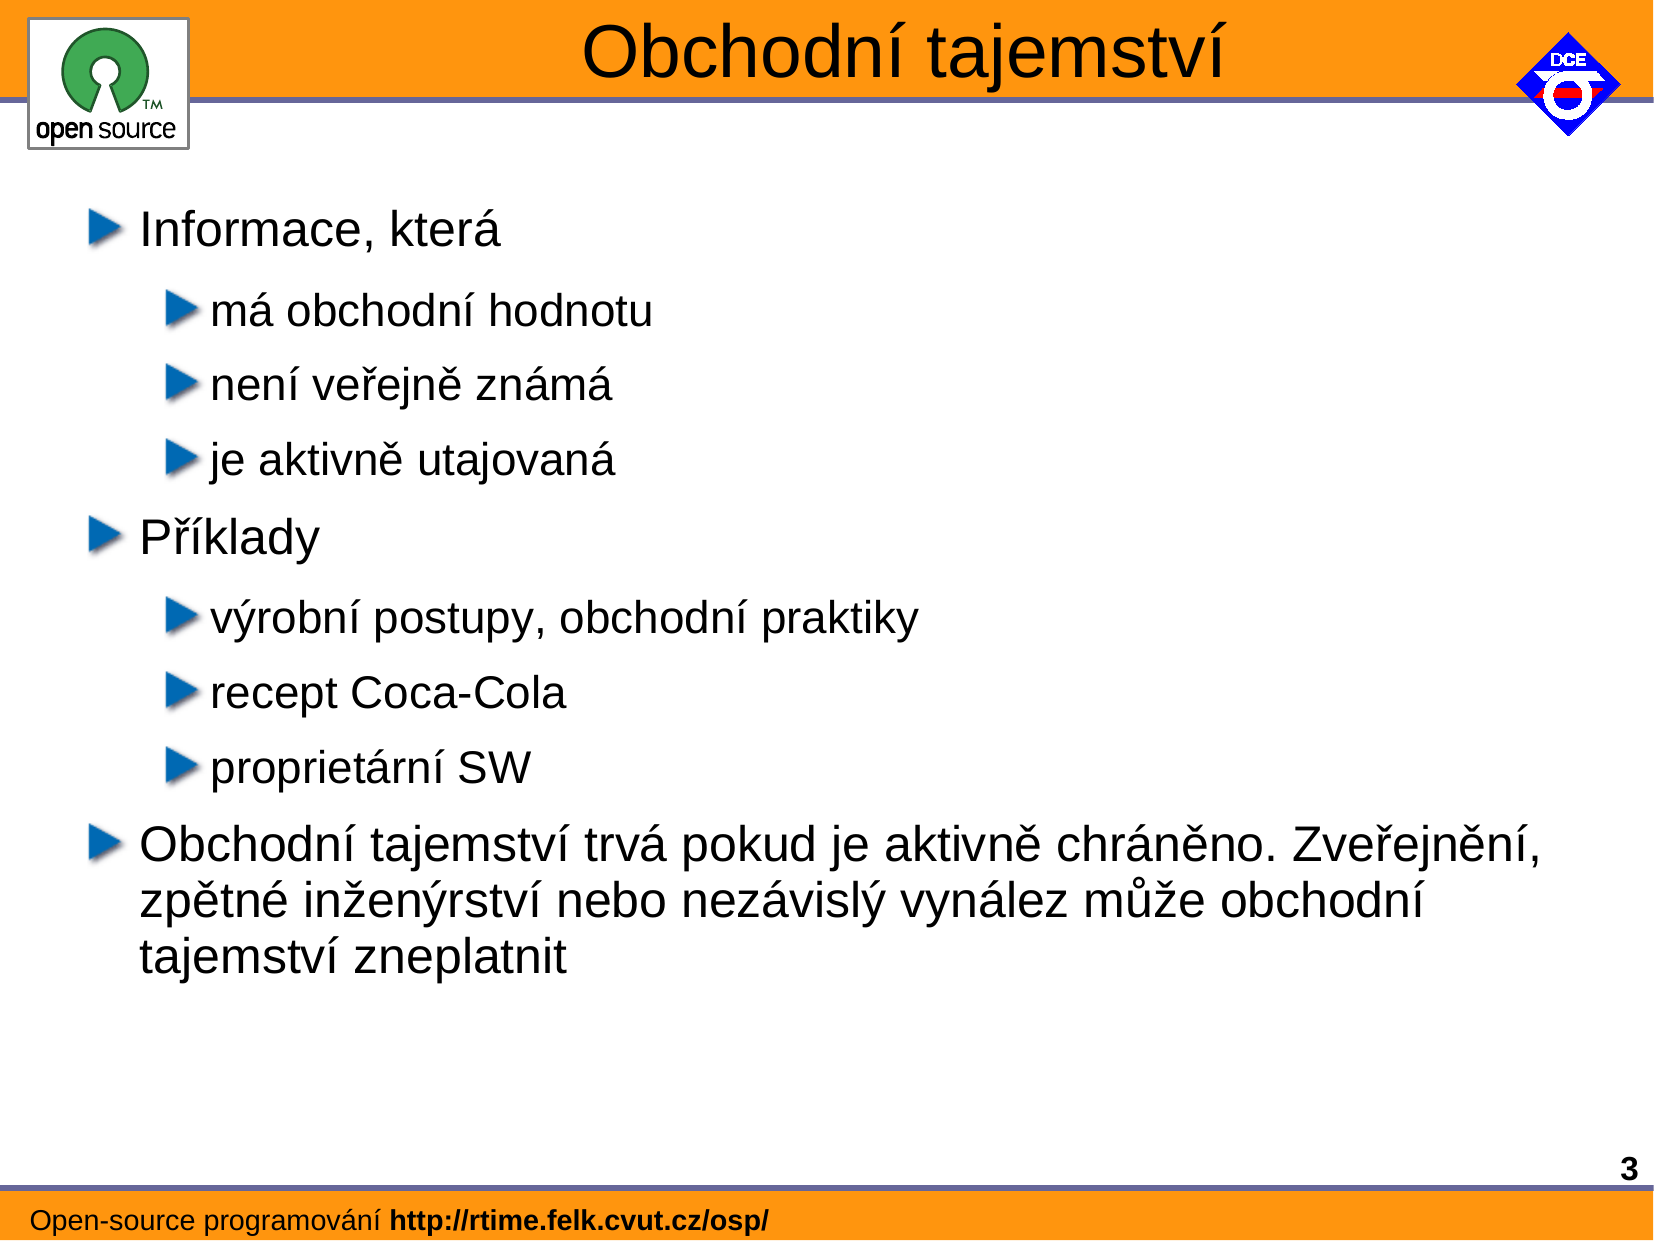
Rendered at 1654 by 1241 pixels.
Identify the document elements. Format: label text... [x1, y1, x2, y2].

list Informace, která má obchodní hodnotu není veřejně známá je aktivně utajovaná Příklady výrobní postupy, obchodní praktiky recept Coca-Cola proprietární SW Obchodní tajemství trvá pokud je aktivně chráněno. Zveřejnění, zpětné inženýrství nebo nezávislý vynález může obchodní tajemství zneplatnit [68, 201, 1592, 1118]
title Obchodní tajemství [178, 4, 1631, 98]
